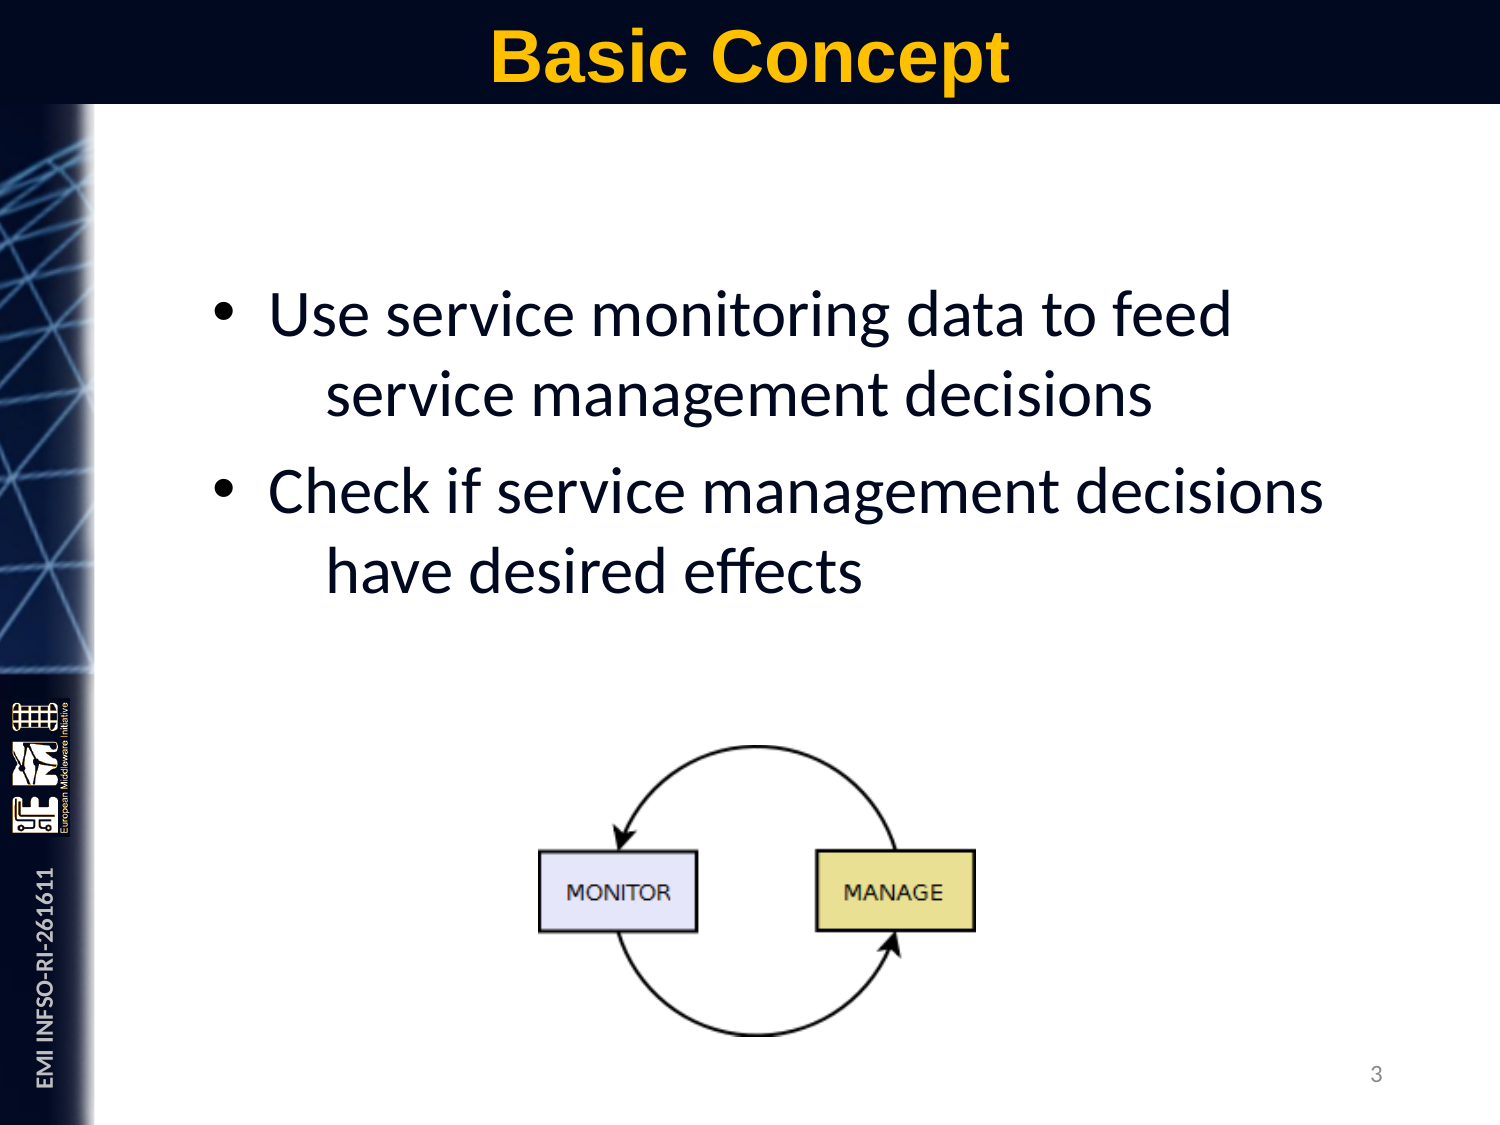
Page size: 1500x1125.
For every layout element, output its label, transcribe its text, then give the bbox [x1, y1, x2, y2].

picture [538, 745, 976, 1037]
picture [0, 104, 105, 1125]
title Basic Concept [0, 0, 1500, 104]
text_box <number> [1354, 1042, 1424, 1103]
list Use service monitoring data to feed service management decisions Check if service management decisions have desired effects [197, 262, 1426, 1005]
